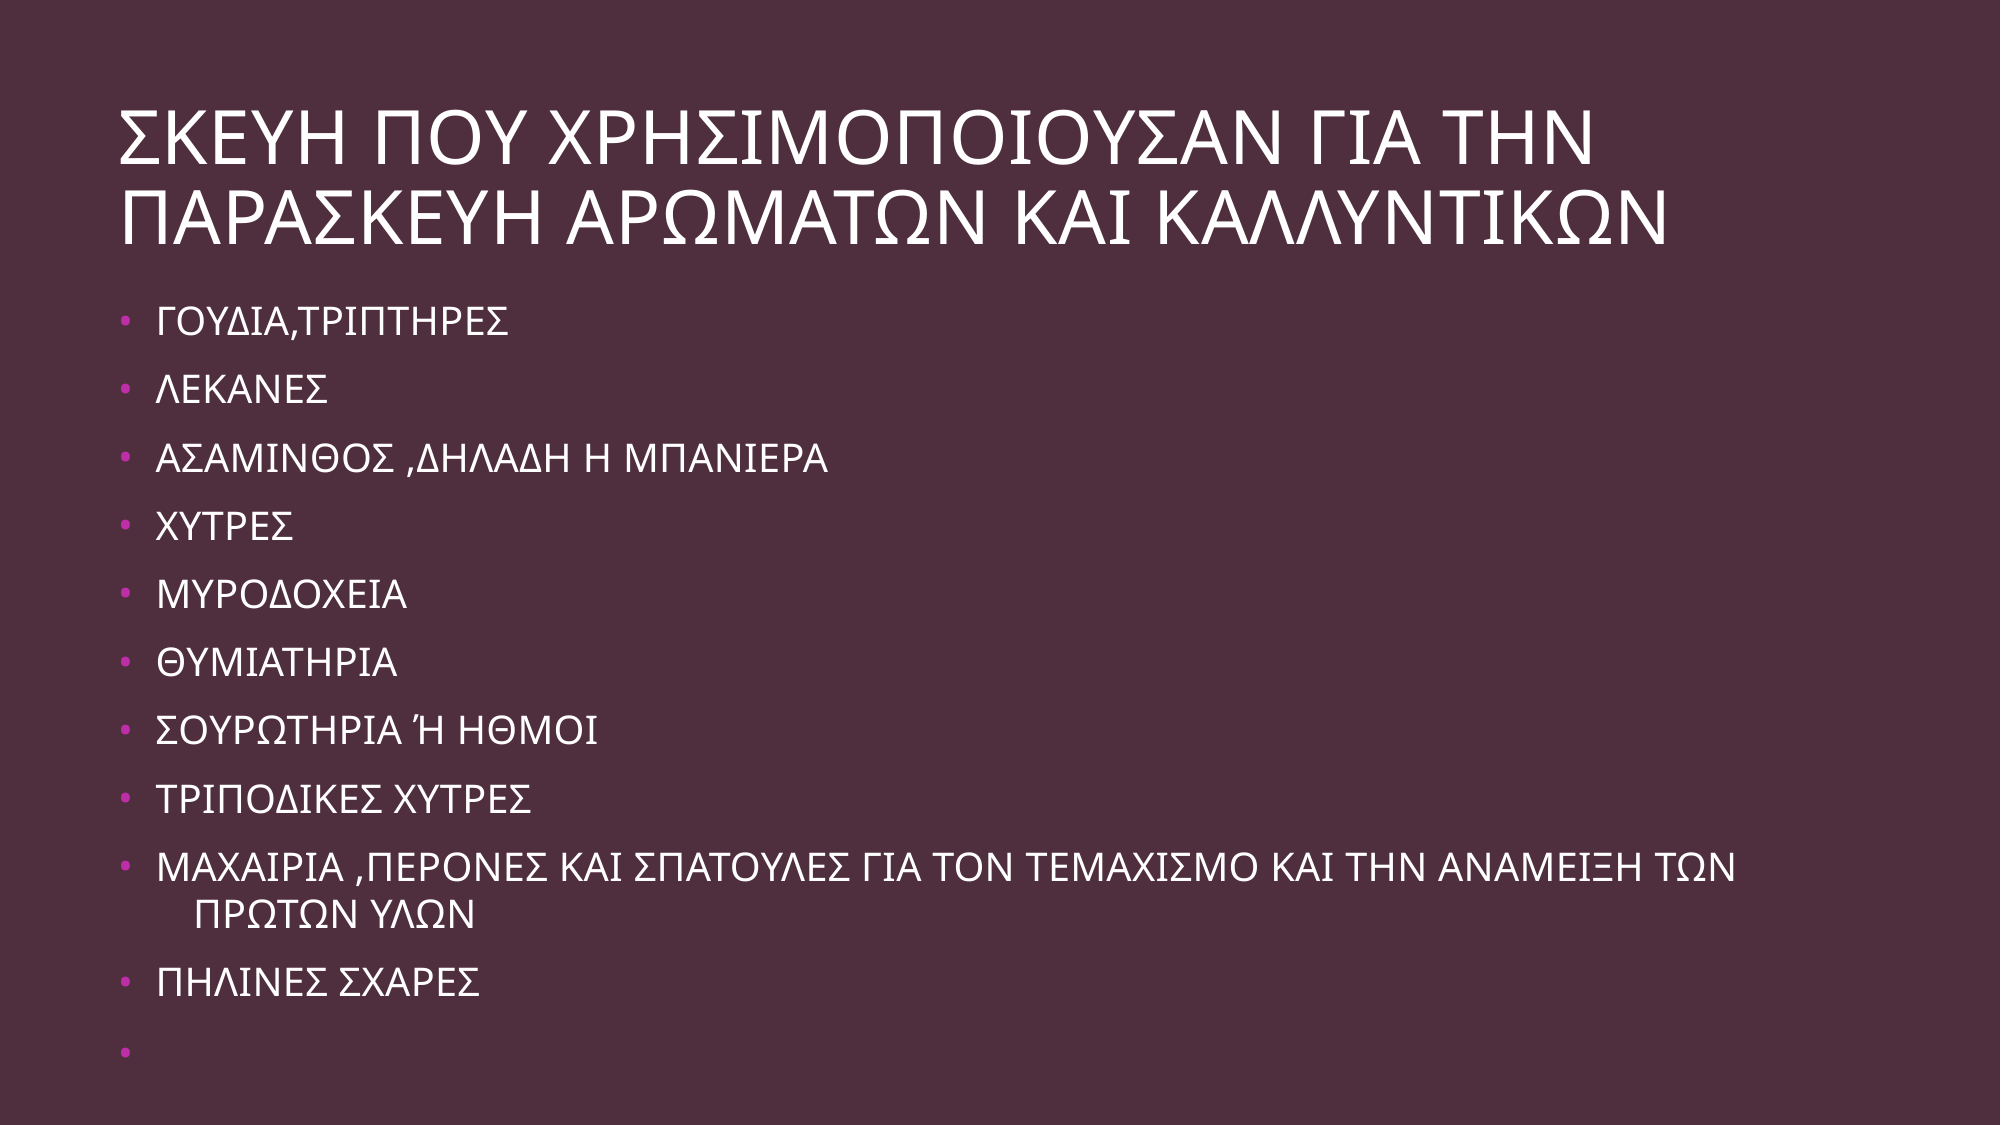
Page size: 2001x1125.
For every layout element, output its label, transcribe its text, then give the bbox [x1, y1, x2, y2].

list ΓΟΥΔΙΑ,ΤΡΙΠΤΗΡΕΣ ΛΕΚΑΝΕΣ ΑΣΑΜΙΝΘΟΣ ,ΔΗΛΑΔΗ Η ΜΠΑΝΙΕΡΑ ΧΥΤΡΕΣ ΜΥΡΟΔΟΧΕΙΑ ΘΥΜΙΑΤΗΡΙΑ ΣΟΥΡΩΤΗΡΙΑ Ή ΗΘΜΟΙ ΤΡΙΠΟΔΙΚΕΣ ΧΥΤΡΕΣ ΜΑΧΑΙΡΙΑ ,ΠΕΡΟΝΕΣ ΚΑΙ ΣΠΑΤΟΥΛΕΣ ΓΙΑ ΤΟΝ ΤΕΜΑΧΙΣΜΟ ΚΑΙ ΤΗΝ ΑΝΑΜΕΙΞΗ ΤΩΝ ΠΡΩΤΩΝ ΥΛΩΝ ΠΗΛΙΝΕΣ ΣΧΑΡΕΣ [118, 296, 1879, 1057]
title ΣΚΕΥΗ ΠΟΥ ΧΡΗΣΙΜΟΠΟΙΟΥΣΑΝ ΓΙΑ ΤΗΝ ΠΑΡΑΣΚΕΥΗ ΑΡΩΜΑΤΩΝ ΚΑΙ ΚΑΛΛΥΝΤΙΚΩΝ [118, 101, 1771, 296]
